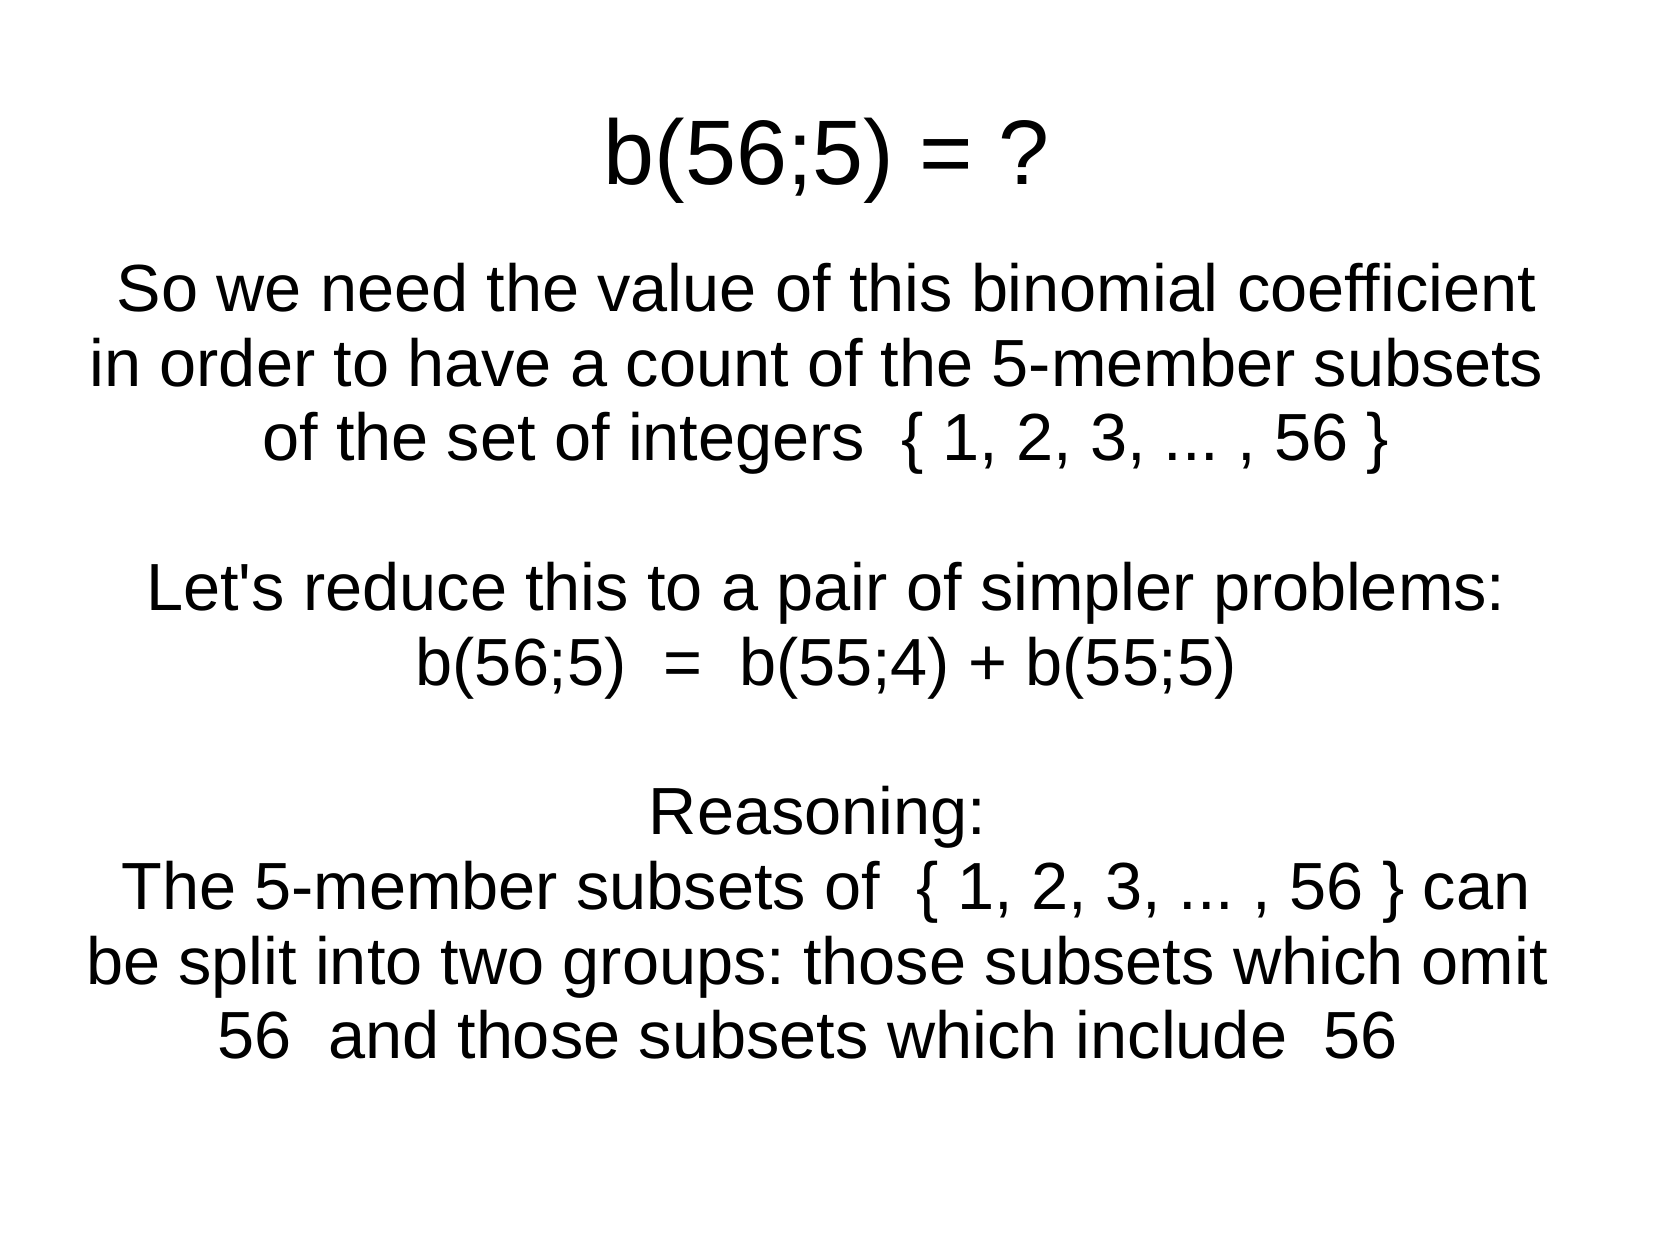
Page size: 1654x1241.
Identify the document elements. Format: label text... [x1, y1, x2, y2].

title b(56;5) = ? [82, 56, 1571, 250]
subtitle So we need the value of this binomial coefficient in order to have a count of the 5-member subsets of the set of integers { 1, 2, 3, ... , 56 } Let's reduce this to a pair of simpler problems: b(56;5) = b(55;4) + b(55;5) Reasoning: The 5-member subsets of { 1, 2, 3, ... , 56 } can be split into two groups: those subsets which omit 56 and those subsets which include 56 [82, 250, 1571, 1149]
